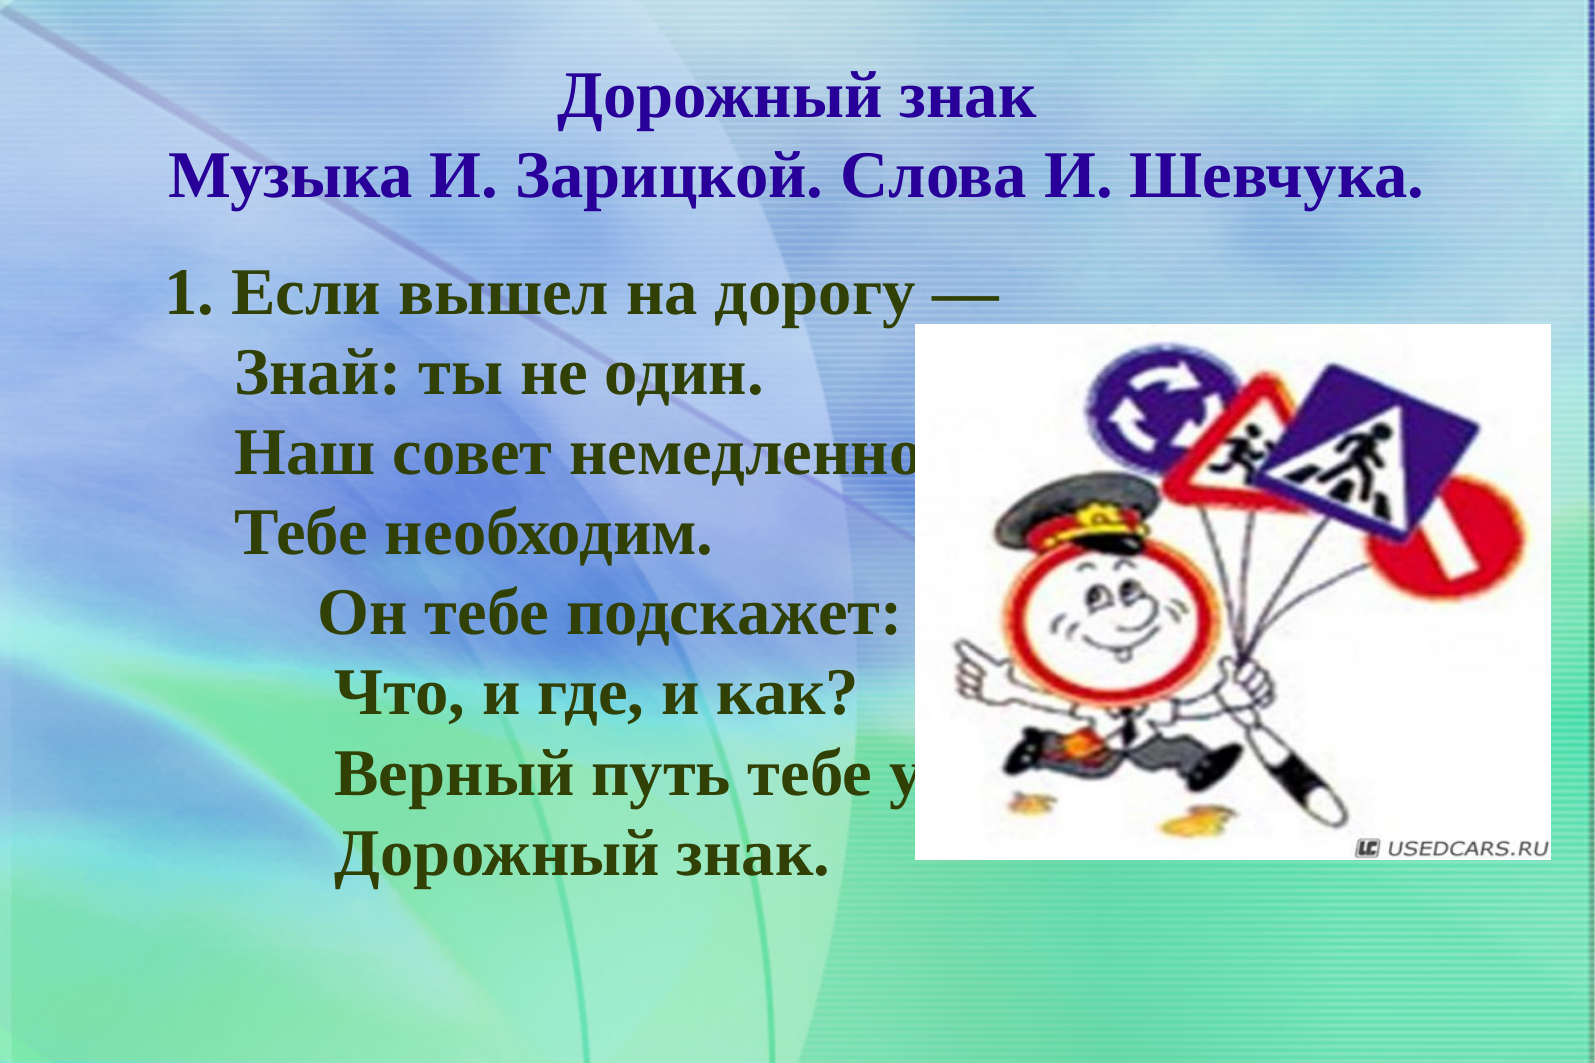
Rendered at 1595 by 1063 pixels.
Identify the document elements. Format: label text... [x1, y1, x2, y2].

list 1. Если вышел на дорогу — Знай: ты не один. Наш совет немедленно Тебе необходим. Он тебе подскажет: Что, и где, и как? Верный путь тебе укажет Дорожный знак. [59, 247, 1515, 1034]
title Дорожный знак Музыка И. Зарицкой. Слова И. Шевчука. [79, 49, 1515, 213]
picture [915, 324, 1551, 860]
